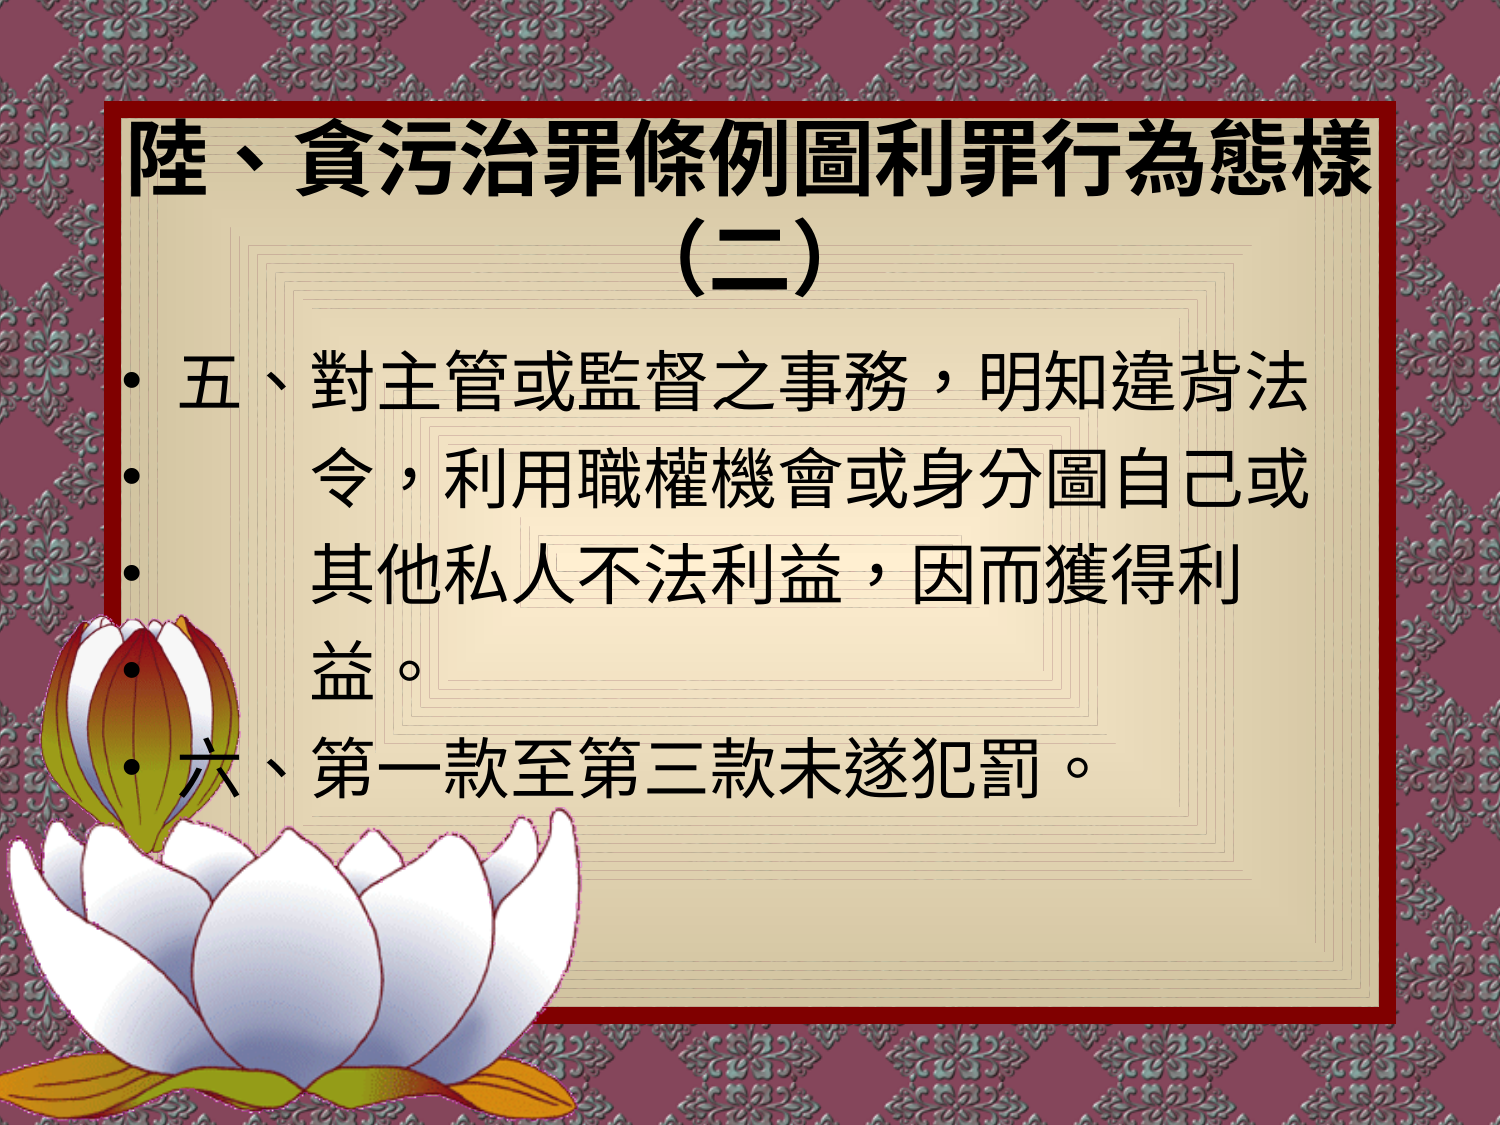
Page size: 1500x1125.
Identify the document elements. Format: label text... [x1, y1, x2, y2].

title 陸、貪污治罪條例圖利罪行為態樣（二） [112, 112, 1388, 300]
picture [0, 0, 1500, 1125]
list 五、對主管或監督之事務，明知違背法 令，利用職權機會或身分圖自己或 其他私人不法利益，因而獲得利 益。 六、第一款至第三款未遂犯罰。 [112, 324, 1388, 988]
